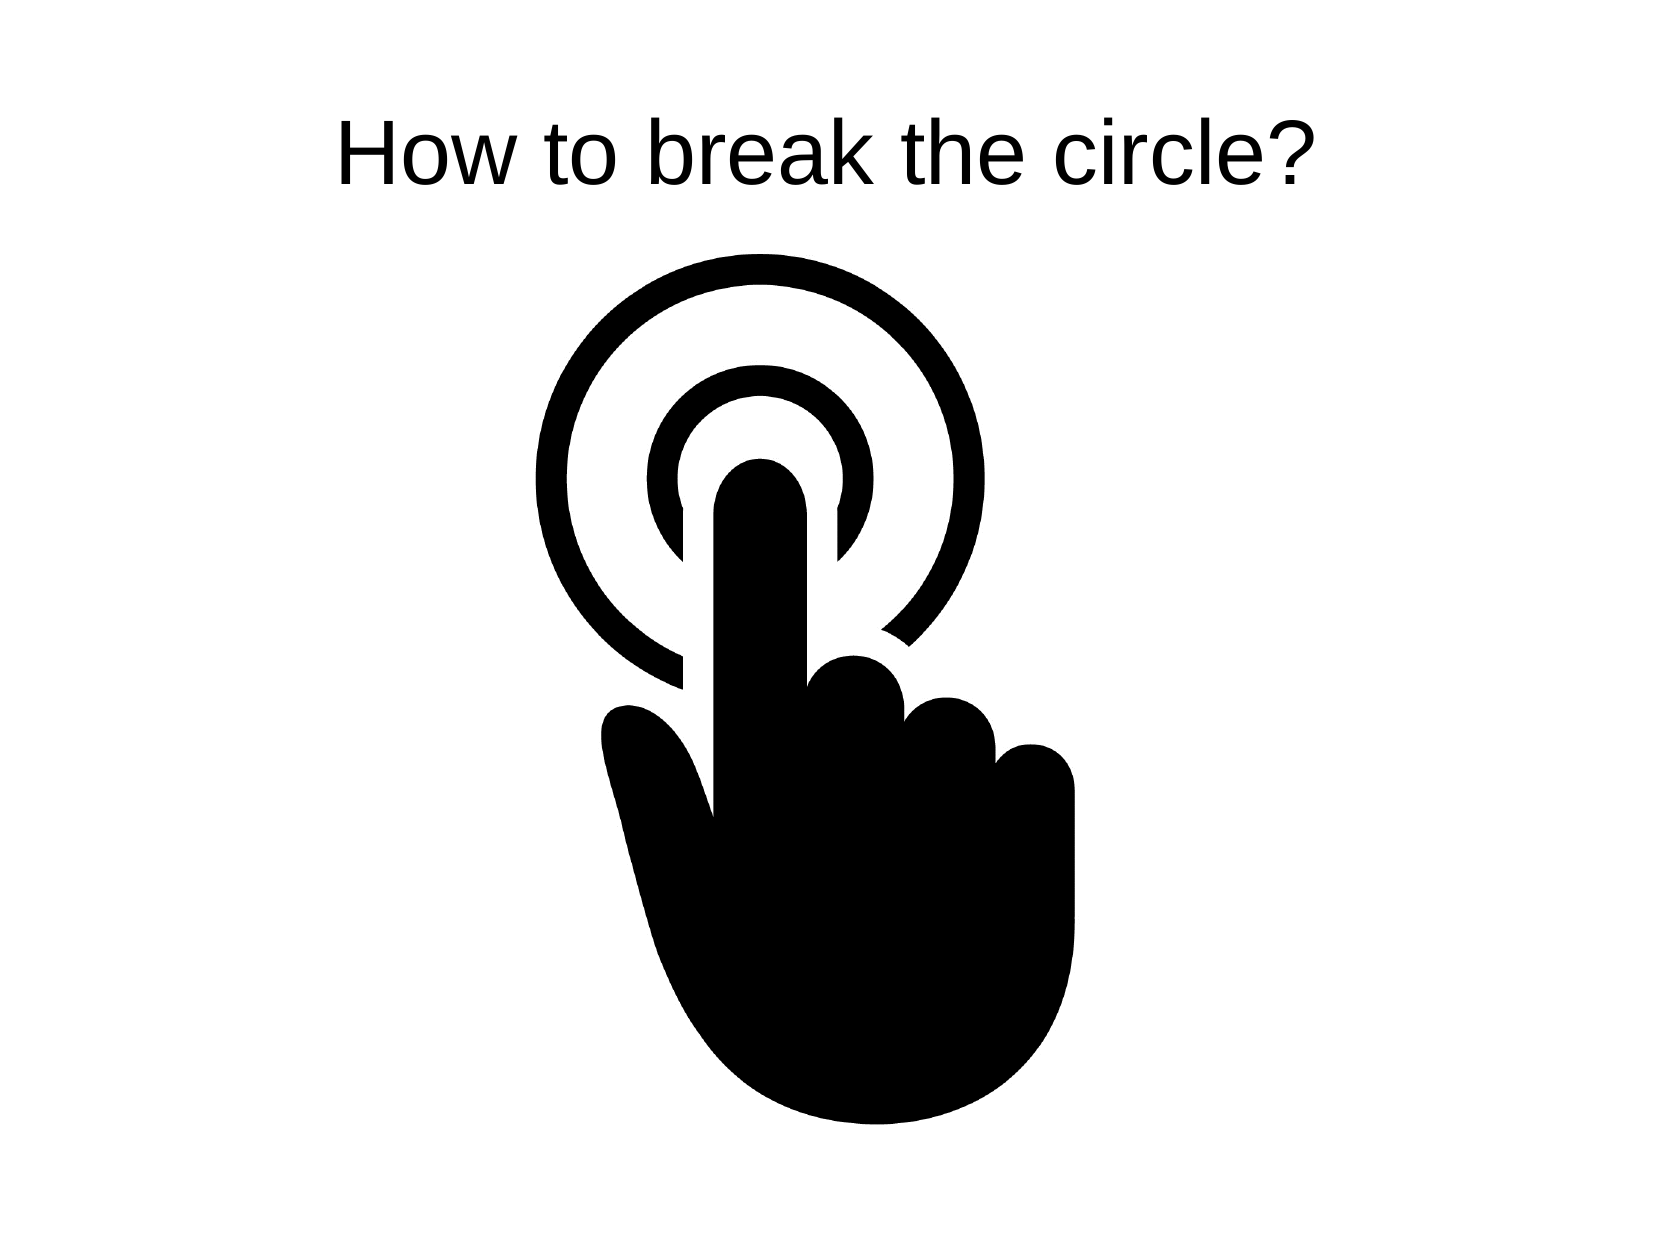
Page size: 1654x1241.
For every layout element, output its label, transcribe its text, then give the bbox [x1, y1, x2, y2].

picture [425, 188, 1176, 1229]
title How to break the circle? [82, 49, 1571, 257]
